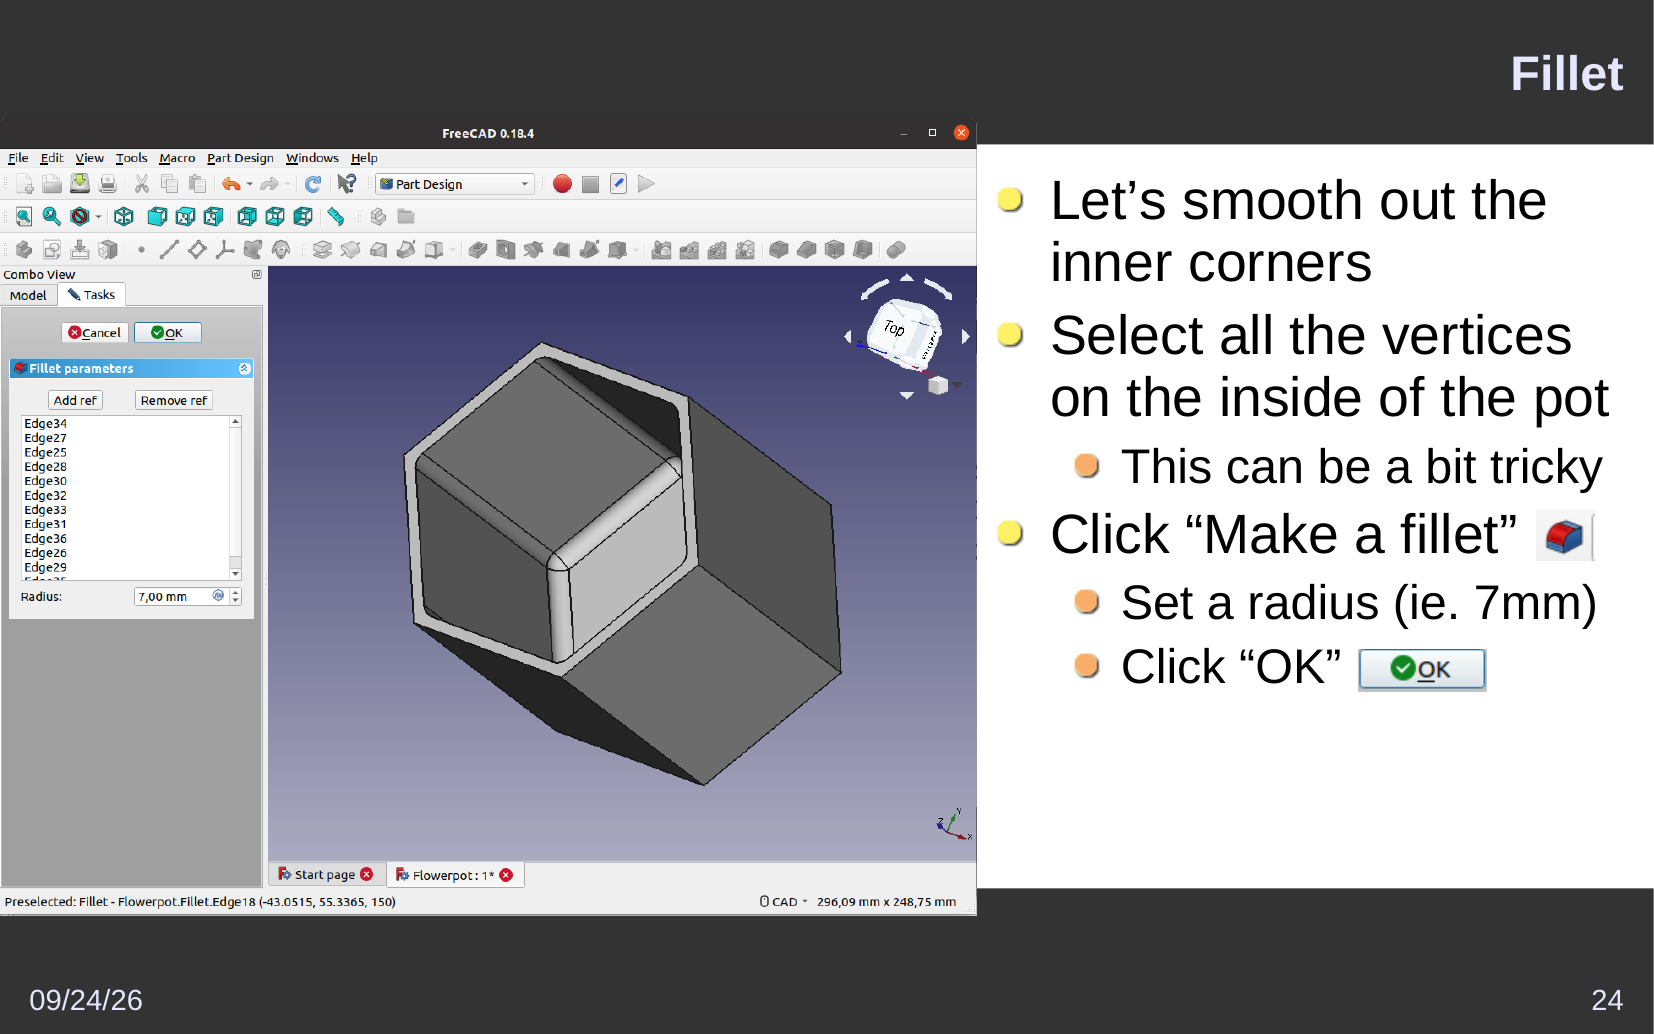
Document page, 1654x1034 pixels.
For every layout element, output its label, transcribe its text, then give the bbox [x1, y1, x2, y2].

title Fillet [29, 16, 1624, 131]
list Let’s smooth out the inner corners Select all the vertices on the inside of the pot This can be a bit tricky Click “Make a fillet” Set a radius (ie. 7mm) Click “OK” [979, 169, 1629, 1019]
picture [0, 0, 1654, 1034]
